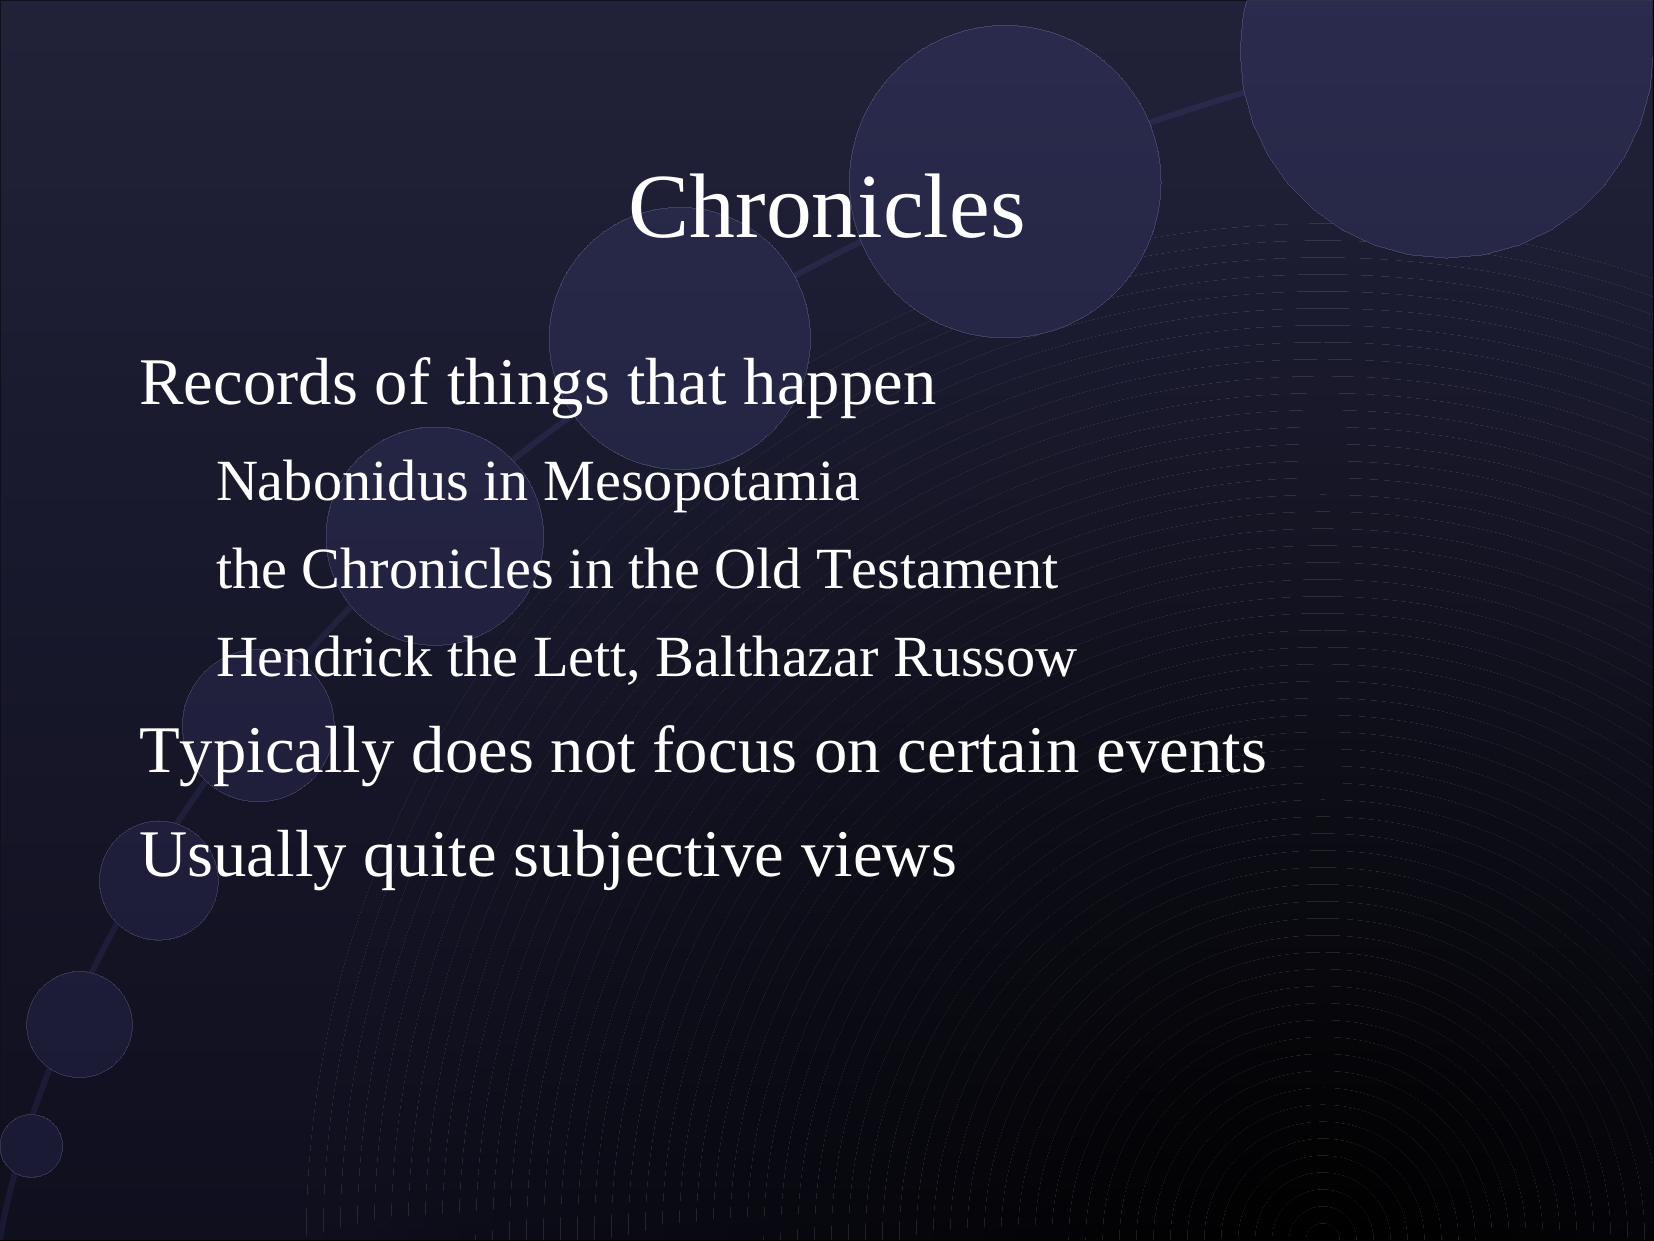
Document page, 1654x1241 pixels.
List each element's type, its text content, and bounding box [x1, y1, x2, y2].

title Chronicles [121, 102, 1534, 311]
list Records of things that happen Nabonidus in Mesopotamia the Chronicles in the Old Testament Hendrick the Lett, Balthazar Russow Typically does not focus on certain events Usually quite subjective views [121, 344, 1534, 1127]
